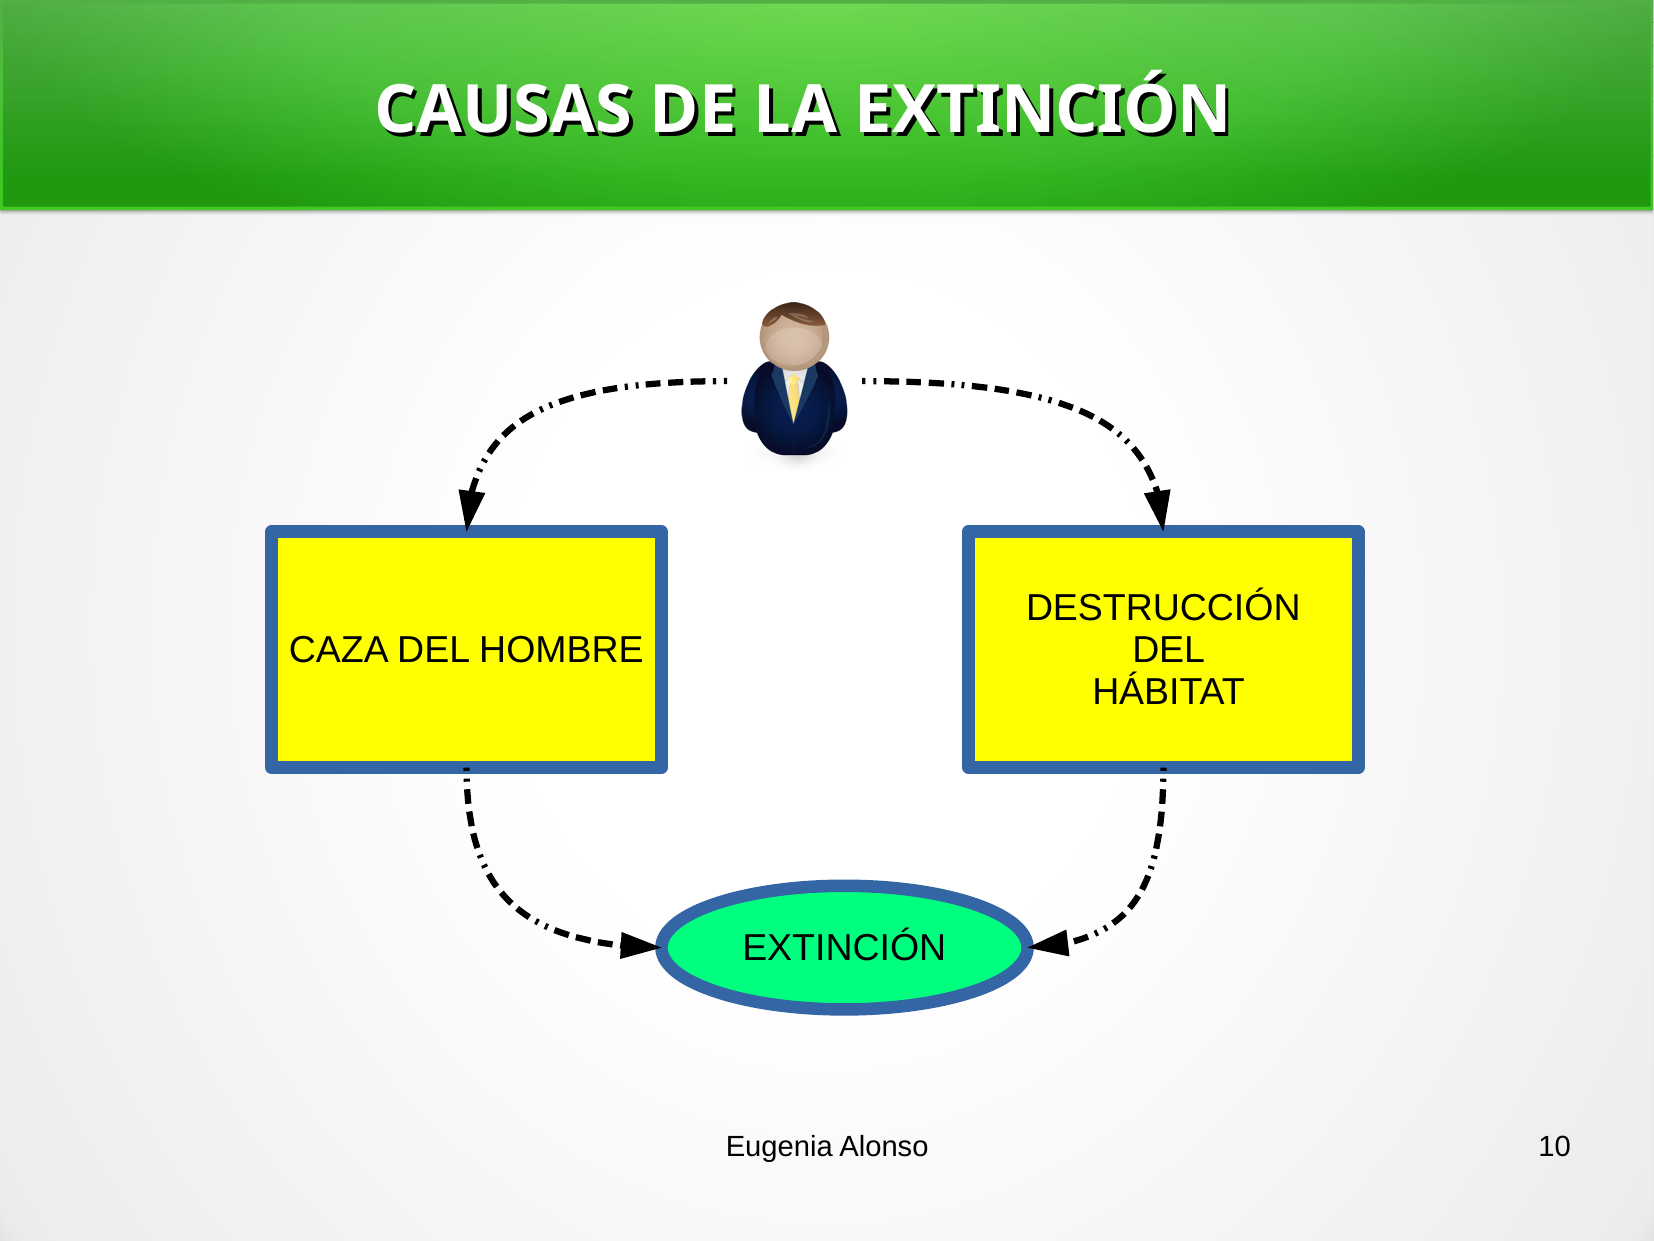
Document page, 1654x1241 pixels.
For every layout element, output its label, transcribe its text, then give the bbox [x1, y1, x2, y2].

picture [727, 290, 863, 472]
text_box DESTRUCCIÓN DEL HÁBITAT [968, 531, 1359, 768]
text_box EXTINCIÓN [661, 885, 1028, 1010]
title CAUSAS DE LA EXTINCIÓN [59, 35, 1548, 178]
text_box CAZA DEL HOMBRE [271, 531, 662, 768]
